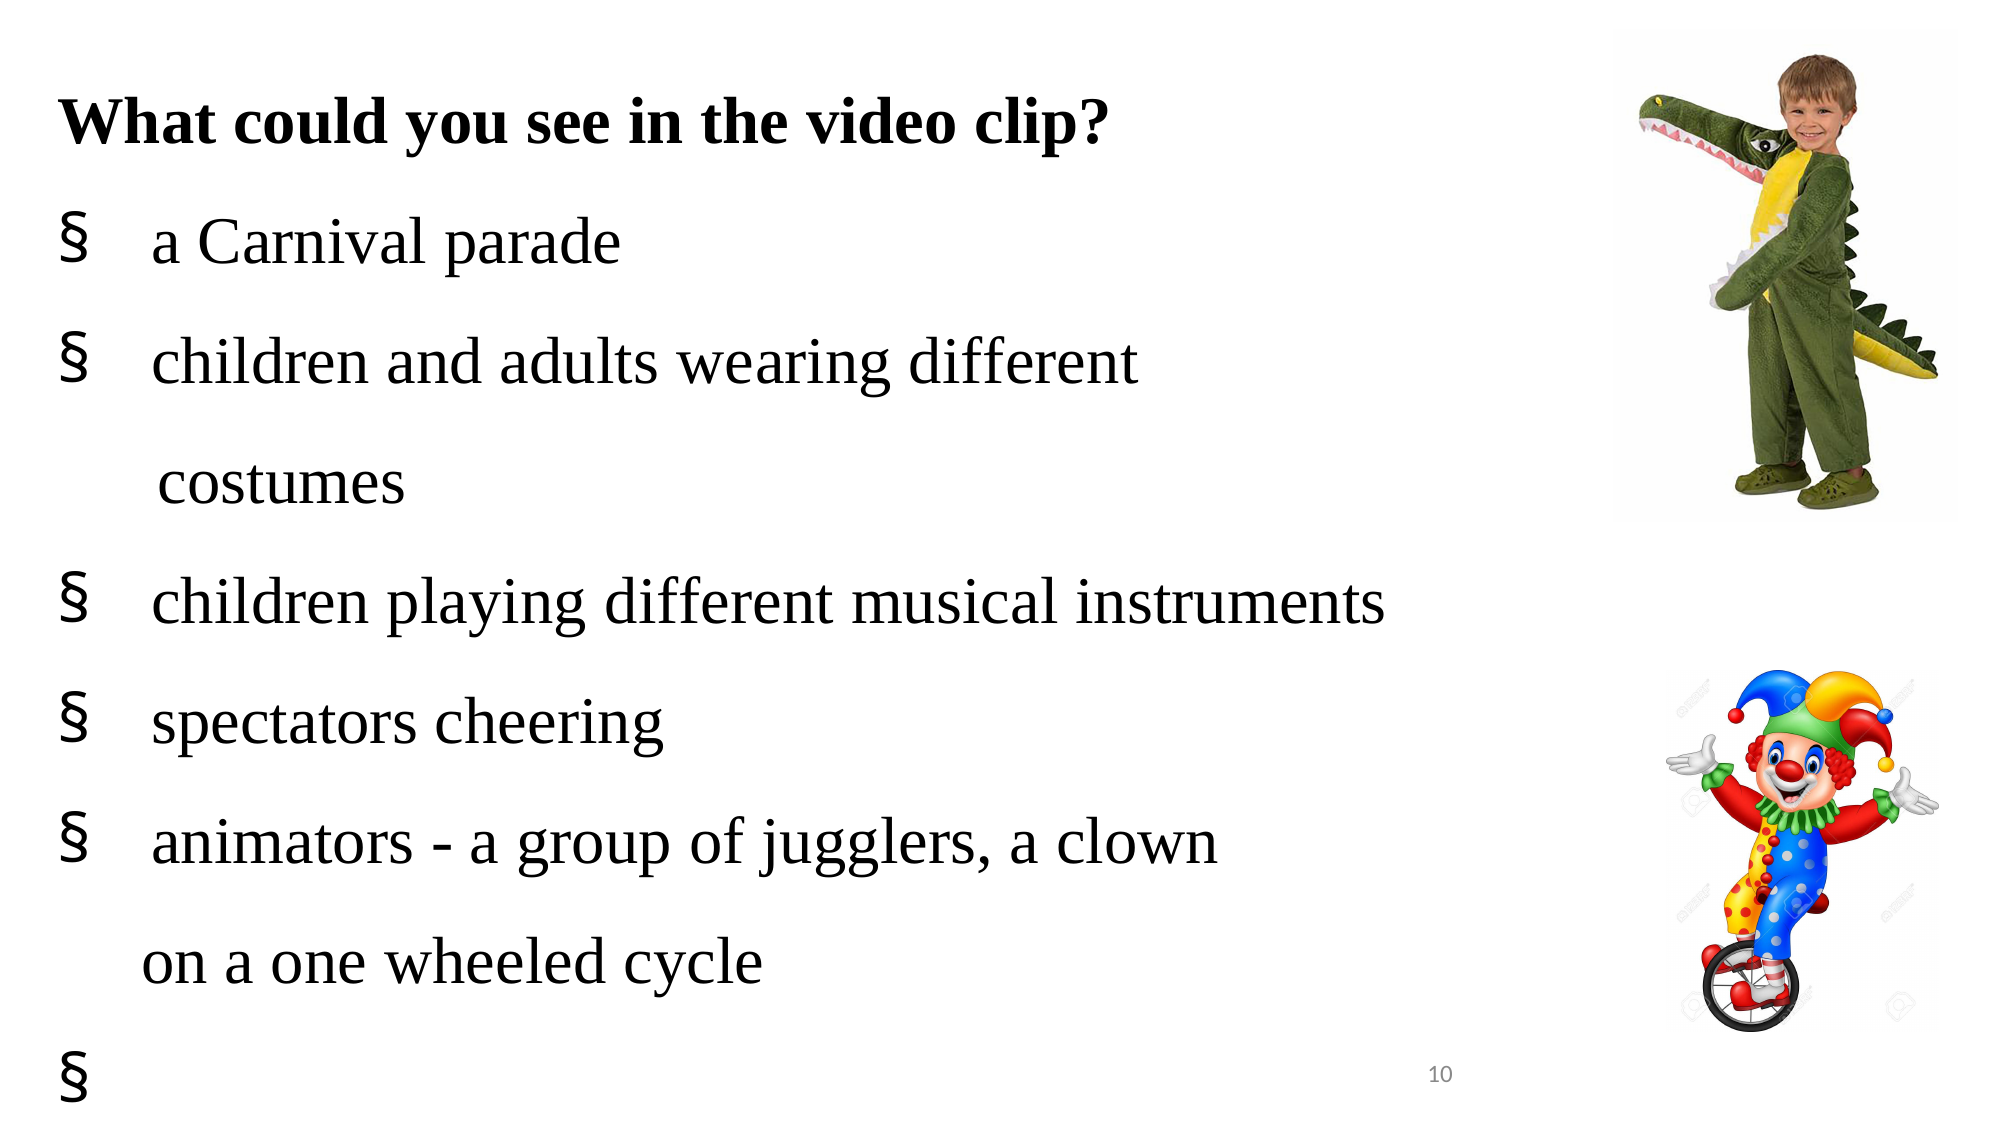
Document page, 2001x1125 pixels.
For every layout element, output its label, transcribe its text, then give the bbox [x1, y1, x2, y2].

picture [1666, 670, 1939, 1032]
text_box [1412, 1042, 1863, 1103]
text_box What could you see in the video clip? a Carnival parade children and adults wearing different costumes children playing different musical instruments spectators cheering animators - a group of jugglers, a clown on a one wheeled cycle [42, 29, 1966, 1125]
picture [1613, 29, 1958, 522]
